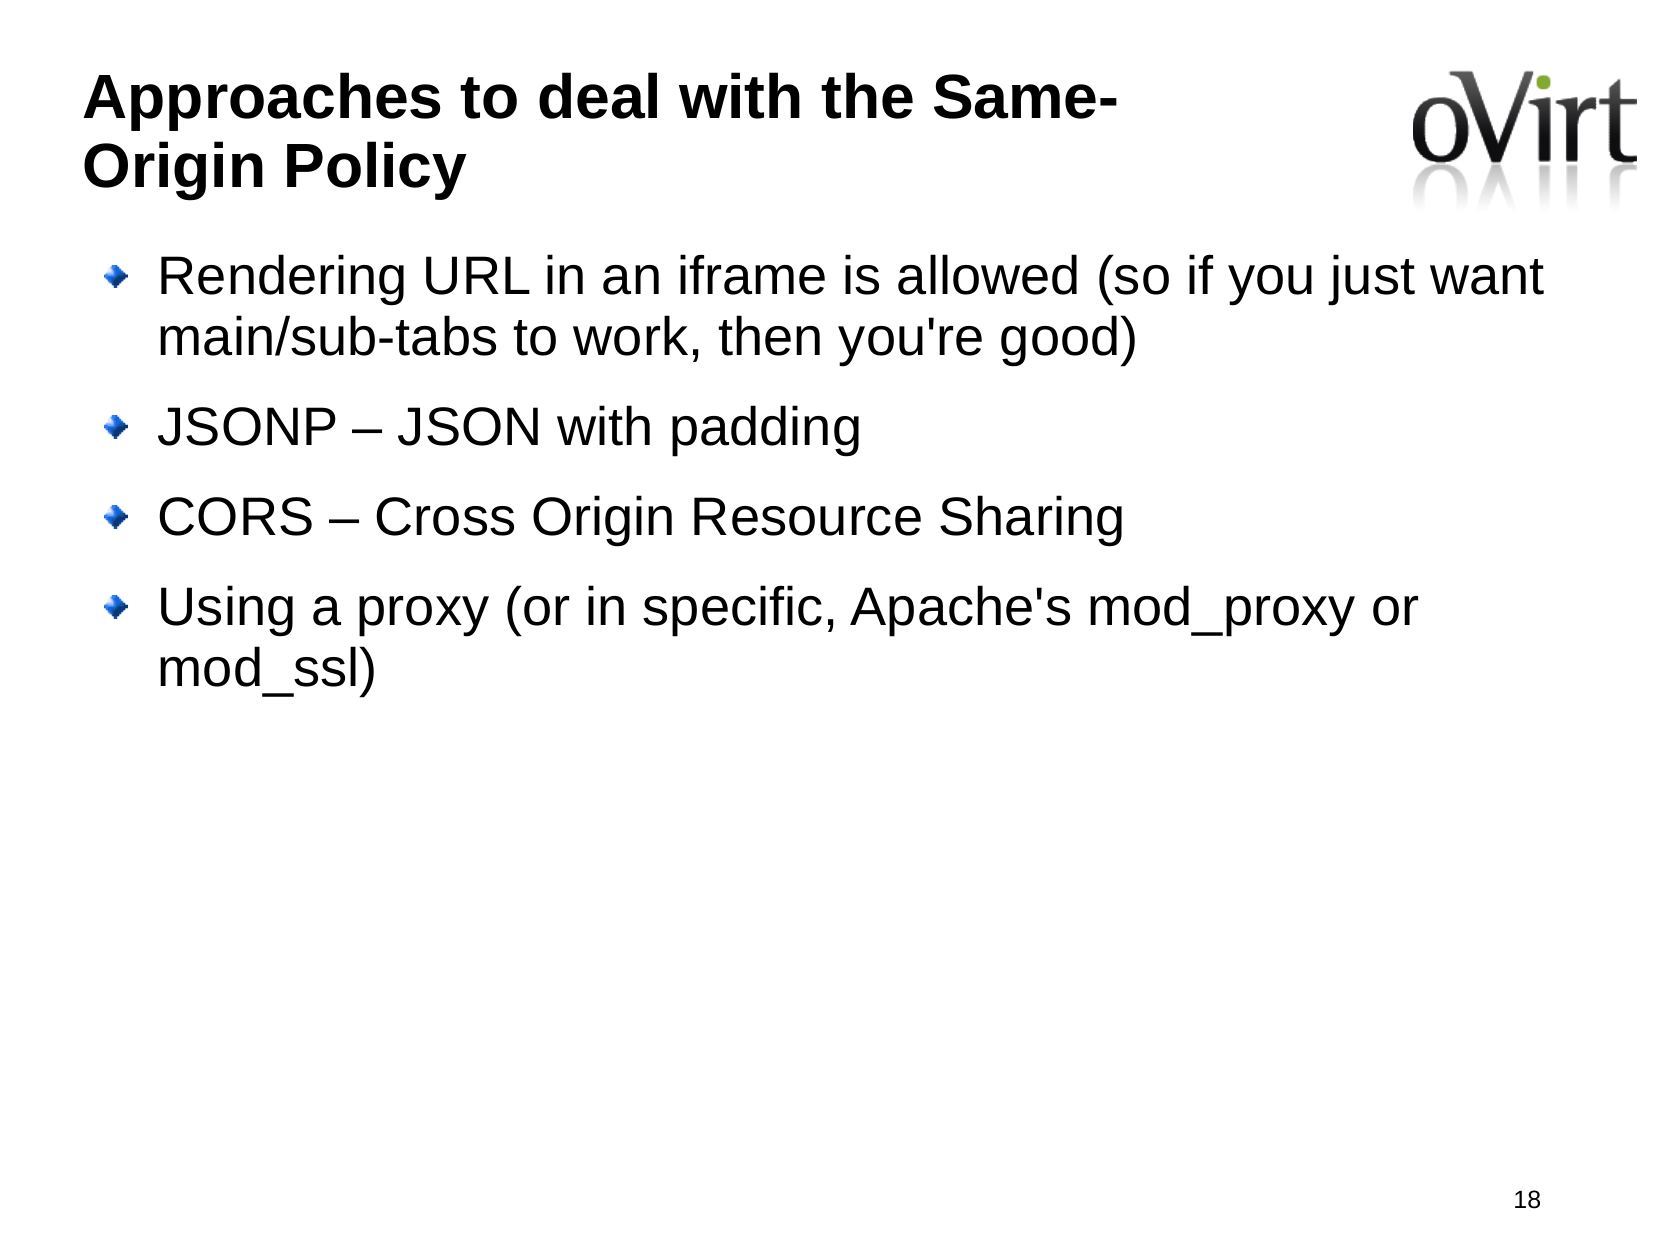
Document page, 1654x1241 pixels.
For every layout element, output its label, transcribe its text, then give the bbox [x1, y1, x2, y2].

picture [1413, 63, 1637, 212]
title Approaches to deal with the Same-Origin Policy [82, 37, 1303, 226]
list Rendering URL in an iframe is allowed (so if you just want main/sub-tabs to work, then you're good) JSONP – JSON with padding CORS – Cross Origin Resource Sharing Using a proxy (or in specific, Apache's mod_proxy or mod_ssl) [86, 246, 1576, 1040]
